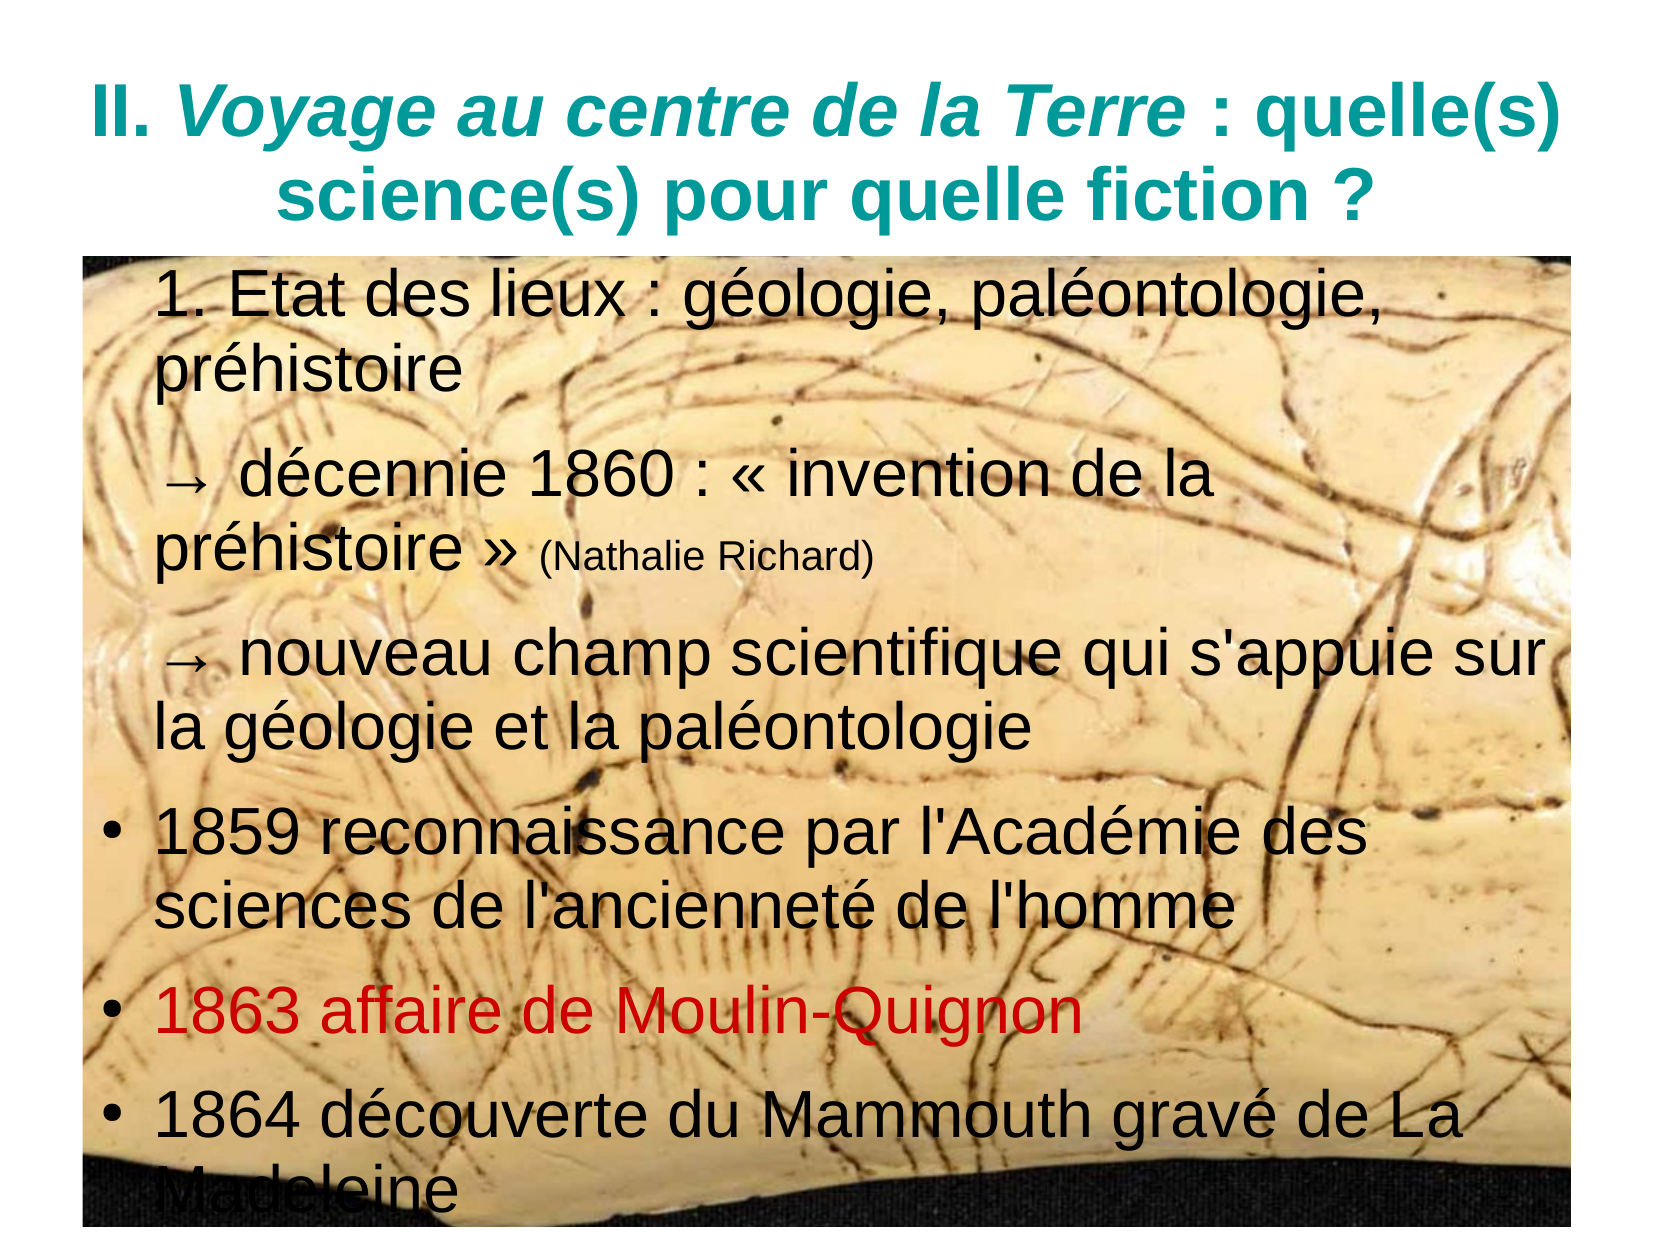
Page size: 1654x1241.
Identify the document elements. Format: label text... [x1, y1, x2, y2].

title II. Voyage au centre de la Terre : quelle(s) science(s) pour quelle fiction ? [82, 49, 1571, 256]
list 1. Etat des lieux : géologie, paléontologie, préhistoire → décennie 1860 : « invention de la préhistoire » (Nathalie Richard) → nouveau champ scientifique qui s'appuie sur la géologie et la paléontologie 1859 reconnaissance par l'Académie des sciences de l'ancienneté de l'homme 1863 affaire de Moulin-Quignon 1864 découverte du Mammouth gravé de La Madeleine [82, 256, 1571, 1227]
